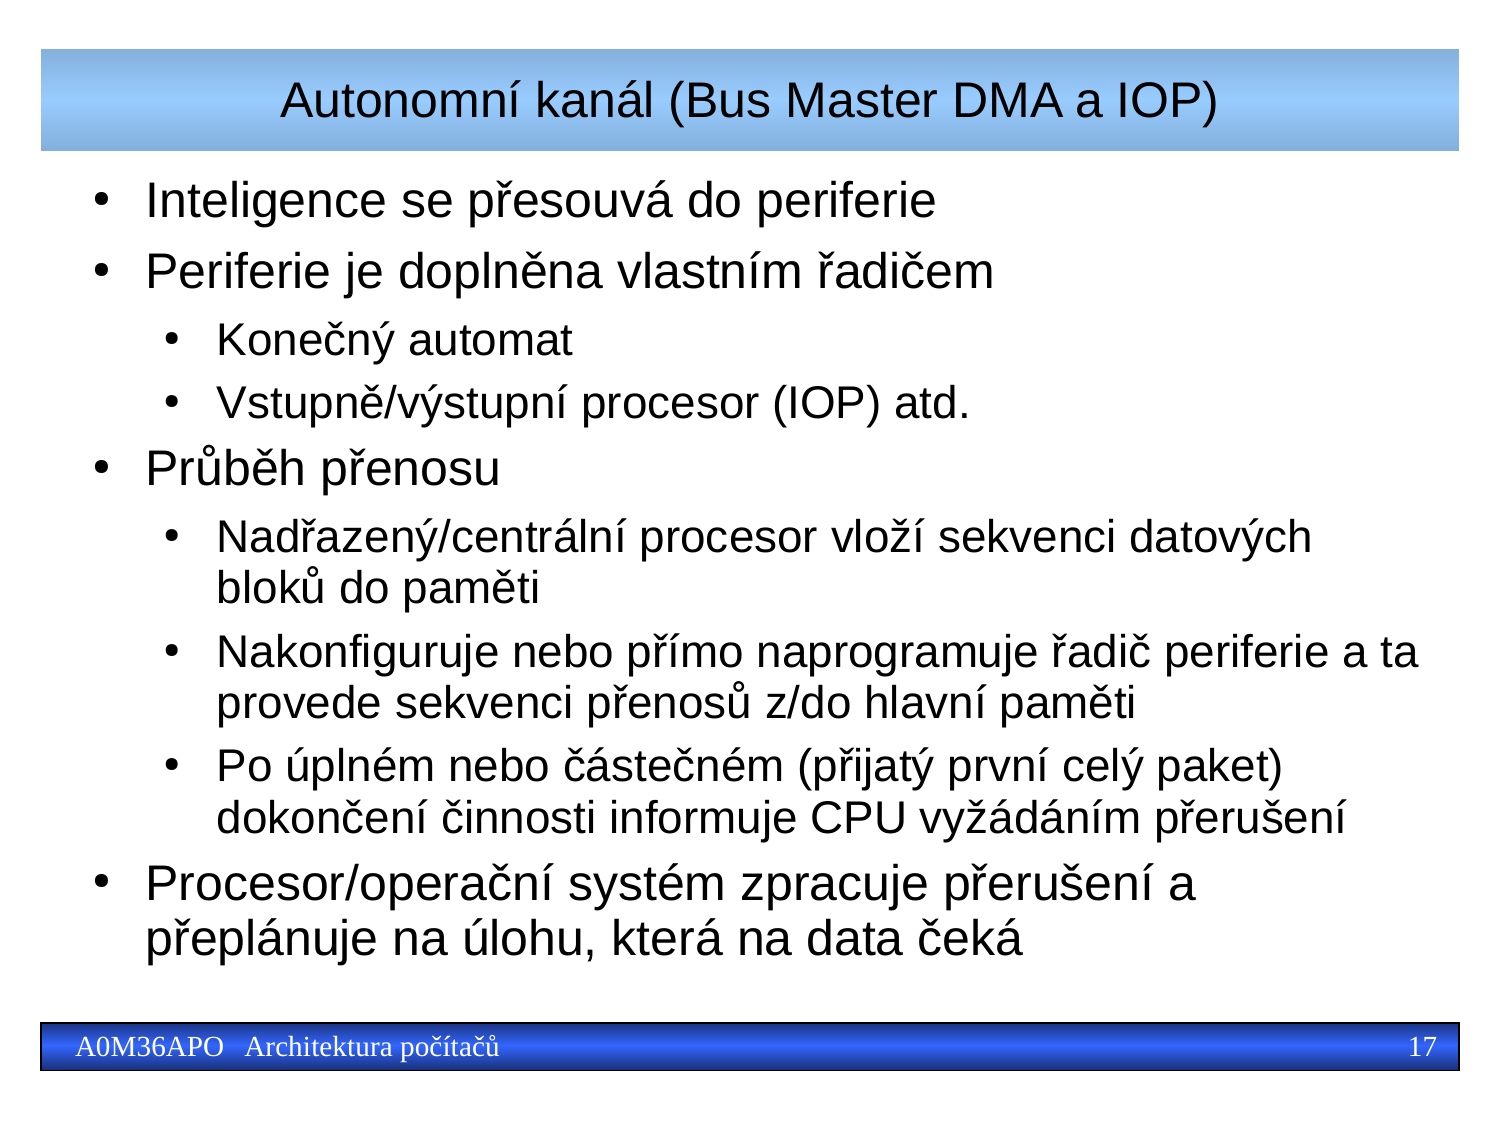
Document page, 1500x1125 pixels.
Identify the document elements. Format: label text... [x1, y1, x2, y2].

title Autonomní kanál (Bus Master DMA a IOP) [41, 49, 1459, 151]
list Inteligence se přesouvá do periferie Periferie je doplněna vlastním řadičem Konečný automat Vstupně/výstupní procesor (IOP) atd. Průběh přenosu Nadřazený/centrální procesor vloží sekvenci datových bloků do paměti Nakonfiguruje nebo přímo naprogramuje řadič periferie a ta provede sekvenci přenosů z/do hlavní paměti Po úplném nebo částečném (přijatý první celý paket) dokončení činnosti informuje CPU vyžádáním přerušení Procesor/operační systém zpracuje přerušení a přeplánuje na úlohu, která na data čeká [75, 172, 1426, 1000]
